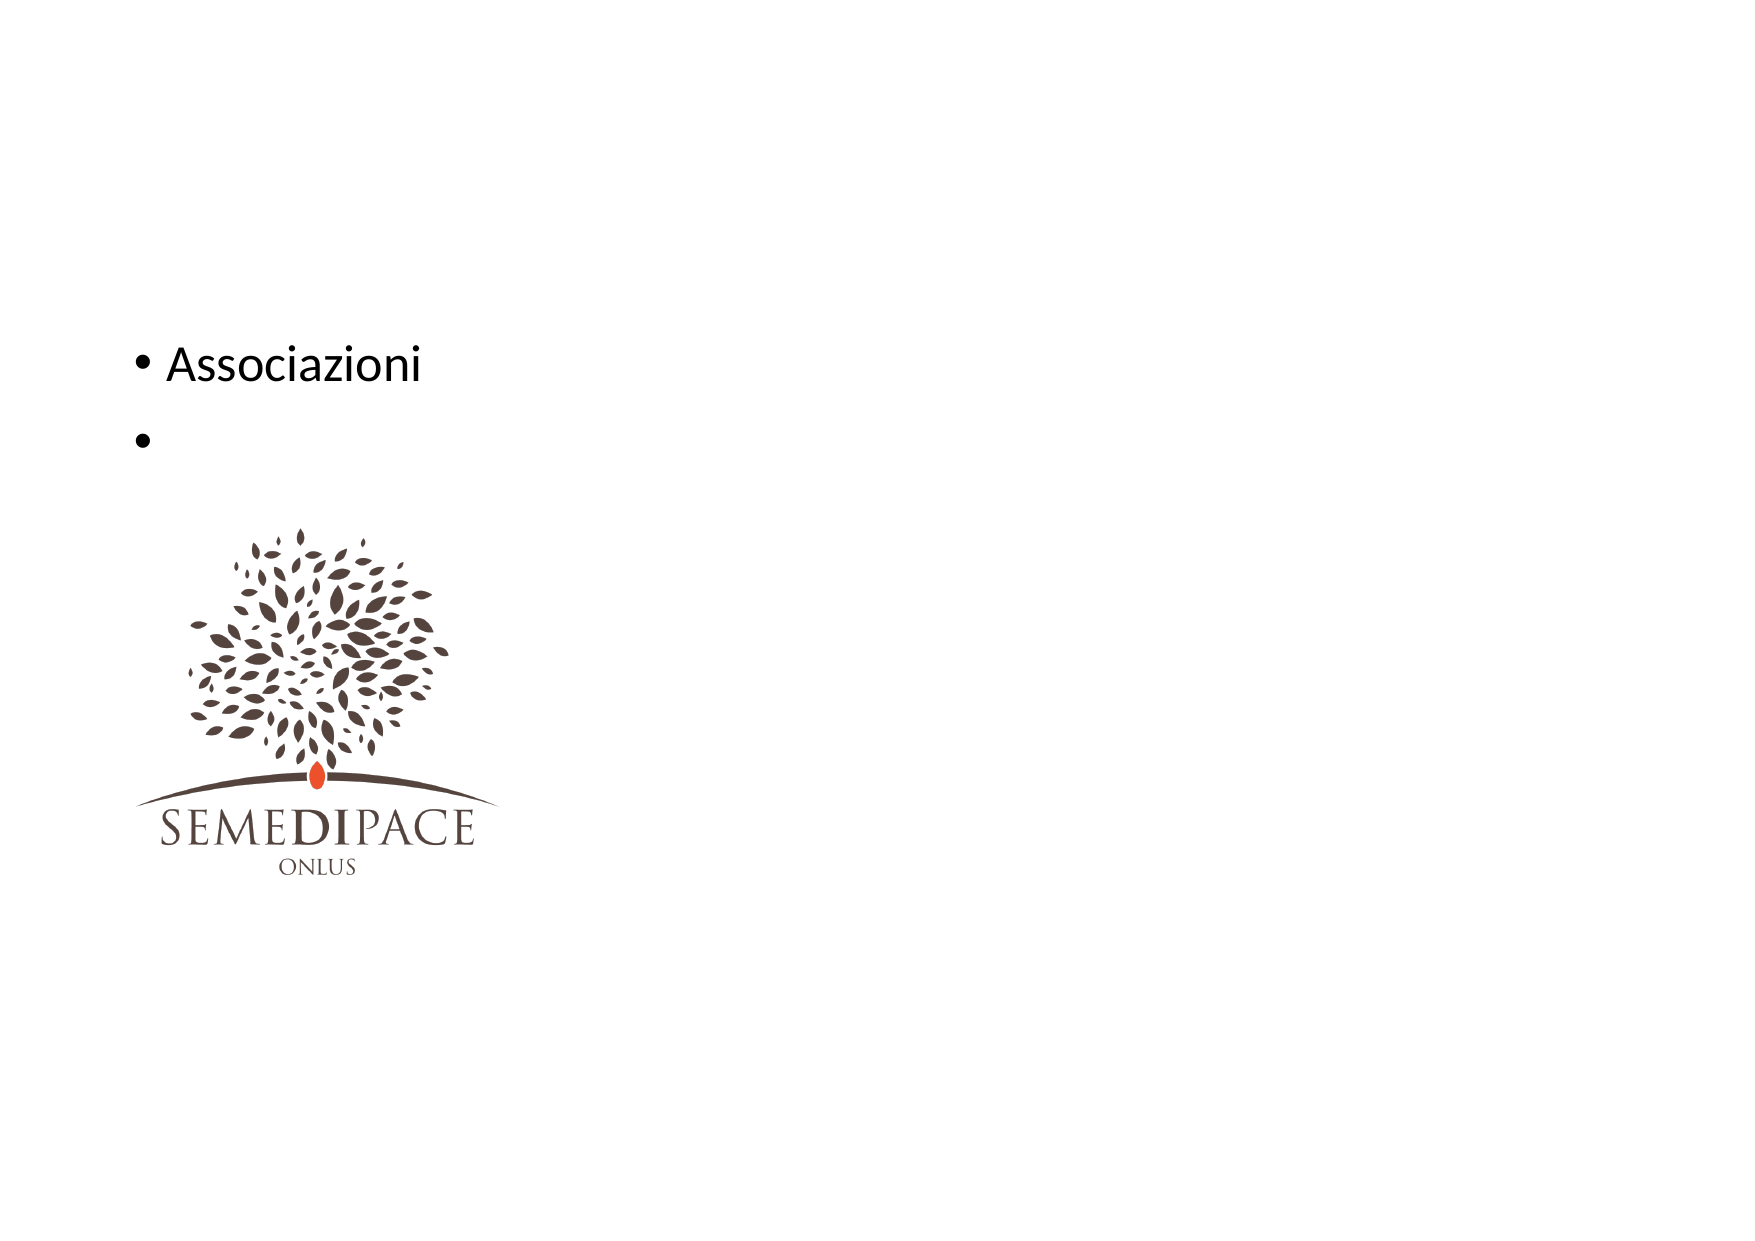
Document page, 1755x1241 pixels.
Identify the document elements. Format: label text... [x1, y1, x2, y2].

picture [119, 504, 515, 900]
list Associazioni [120, 330, 1634, 1118]
